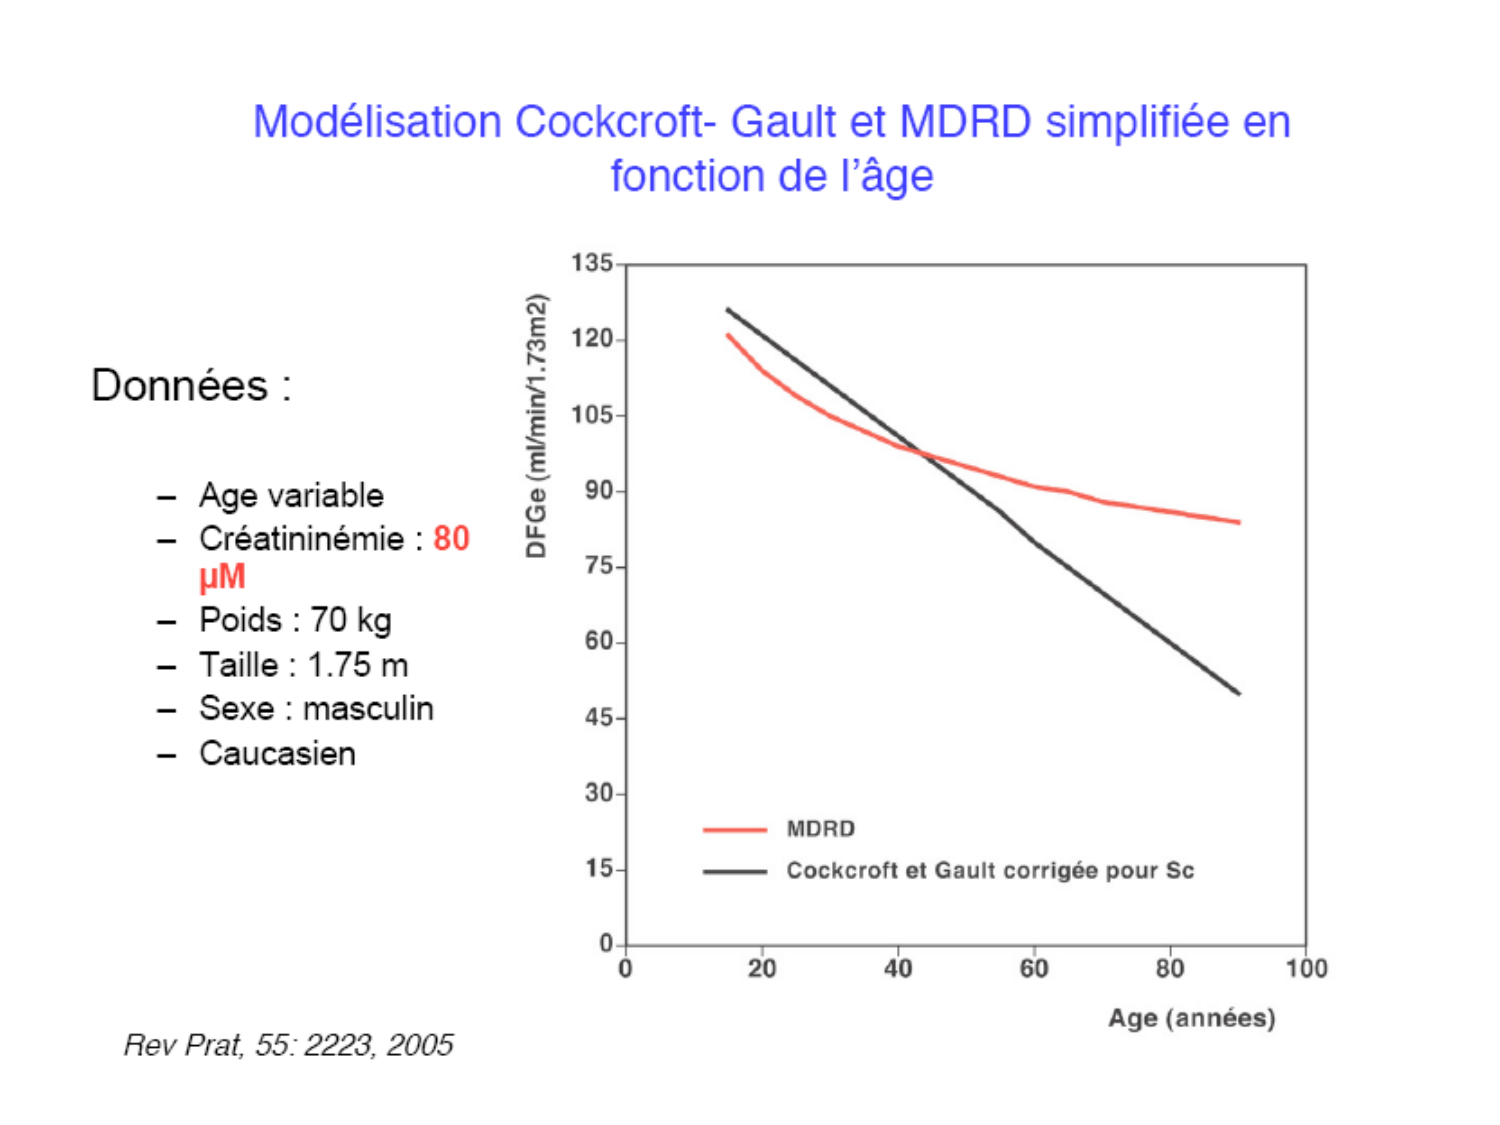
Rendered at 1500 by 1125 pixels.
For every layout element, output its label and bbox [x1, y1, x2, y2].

picture [23, 58, 1392, 1092]
